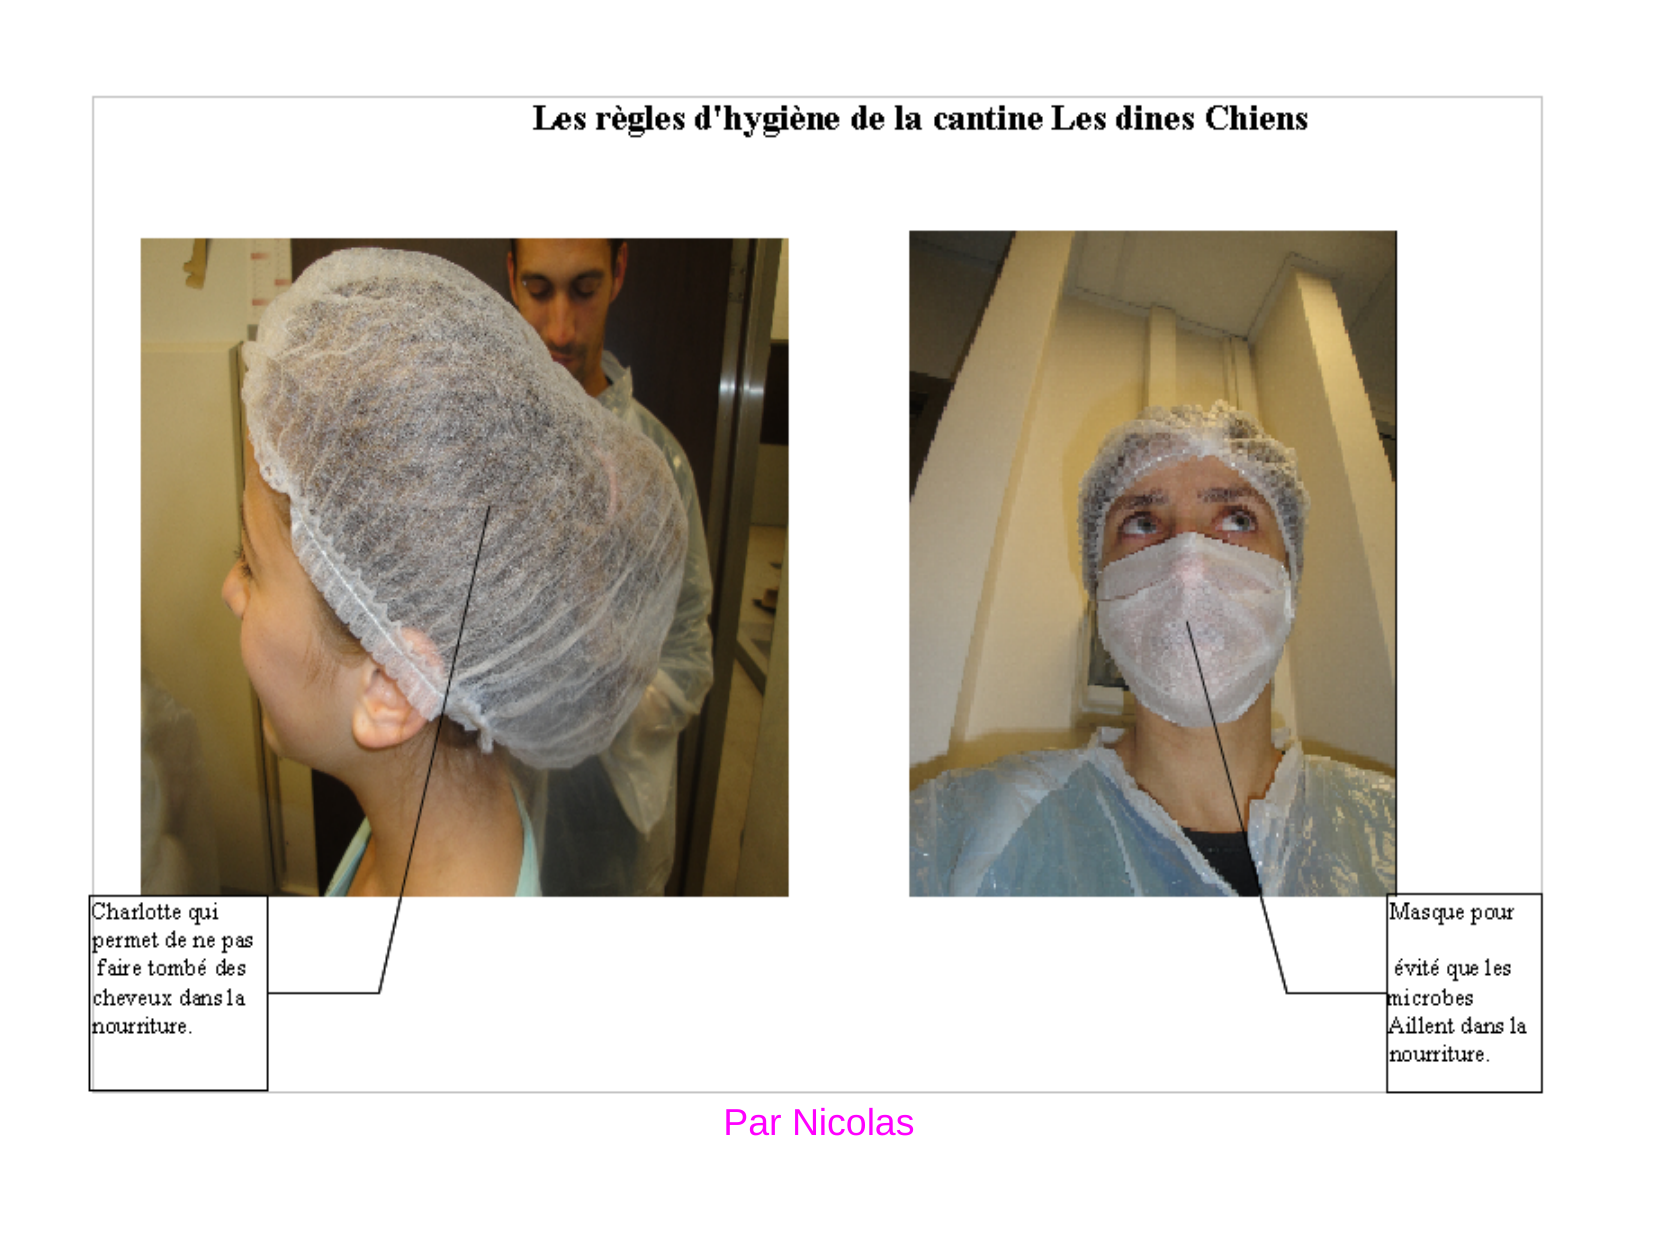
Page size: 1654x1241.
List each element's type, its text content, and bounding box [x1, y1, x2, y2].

text_box Par Nicolas [708, 1092, 975, 1150]
picture [56, 29, 1624, 1106]
